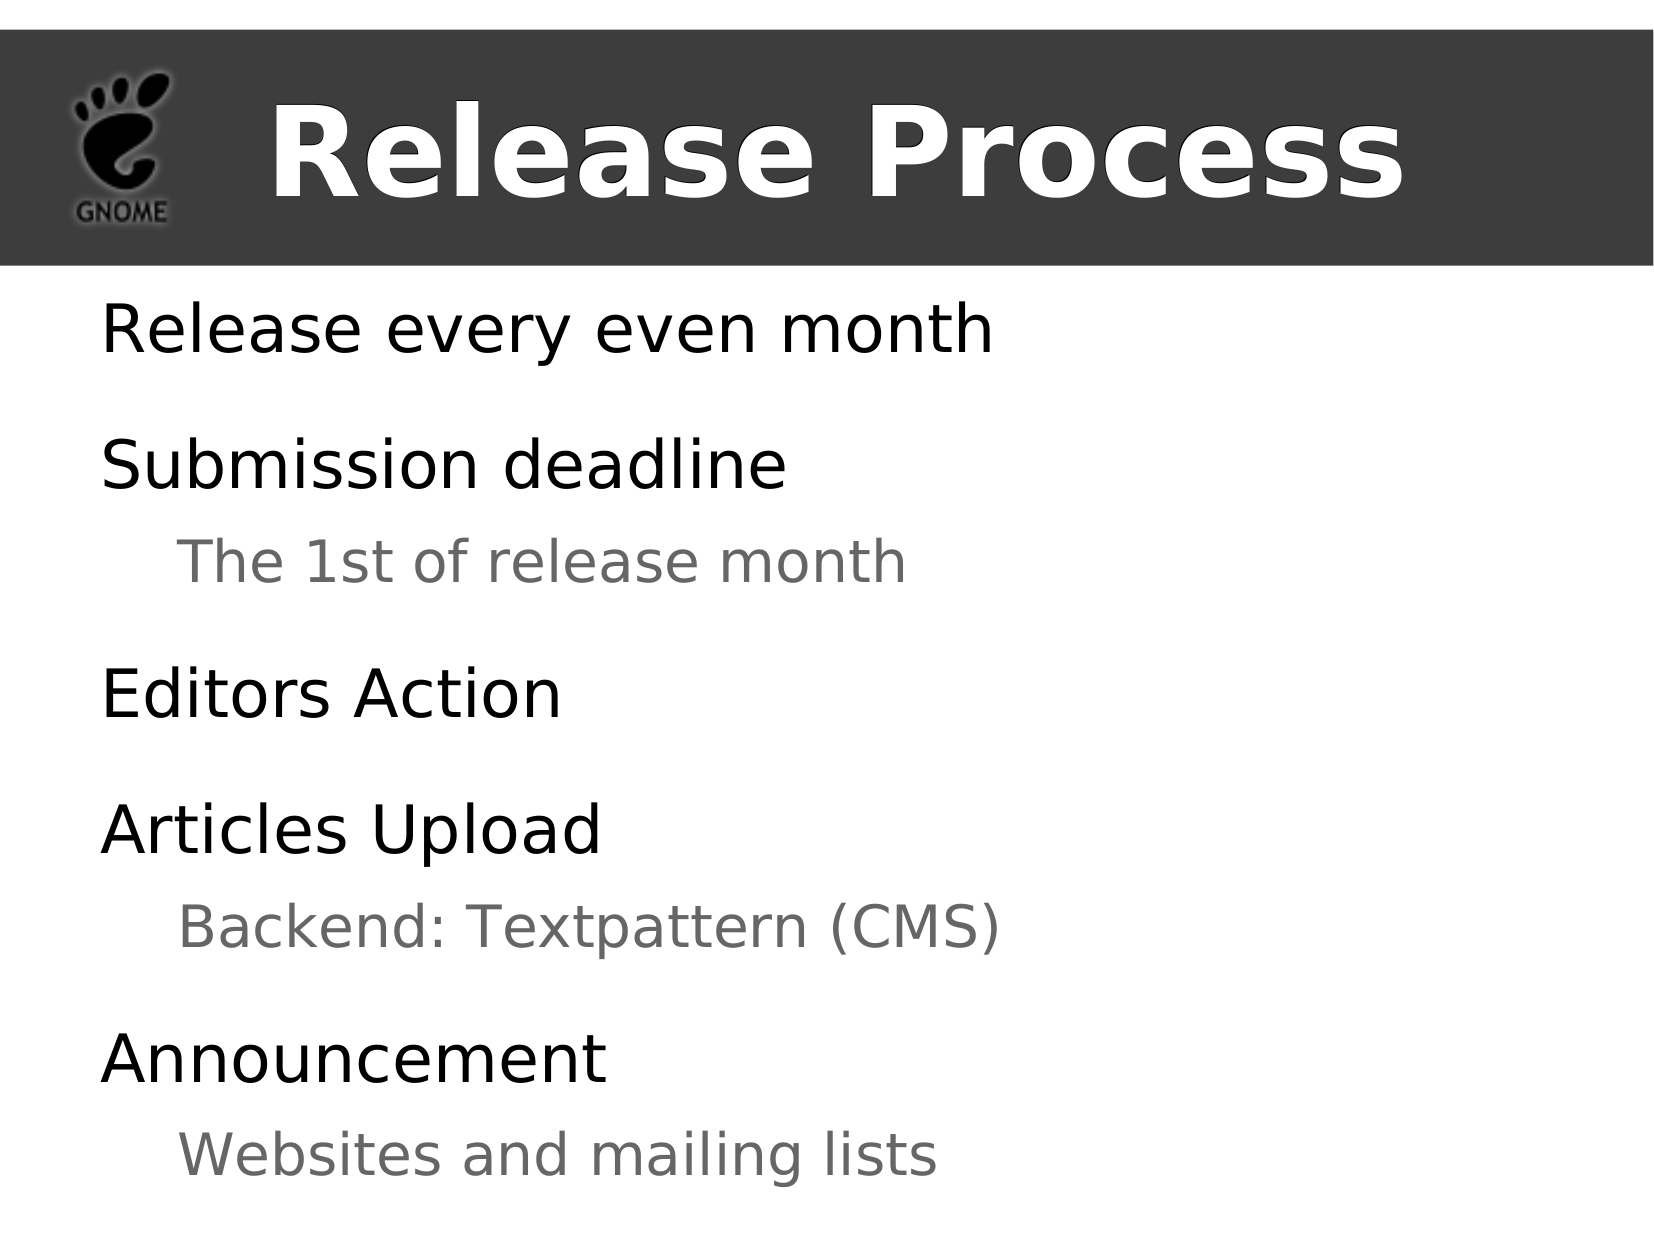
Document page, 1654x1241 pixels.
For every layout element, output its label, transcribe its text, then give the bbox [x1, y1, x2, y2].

picture [35, 60, 205, 237]
title Release Process [265, 49, 1571, 257]
list Release every even month Submission deadline The 1st of release month Editors Action Articles Upload Backend: Textpattern (CMS) Announcement Websites and mailing lists [82, 290, 1571, 1190]
